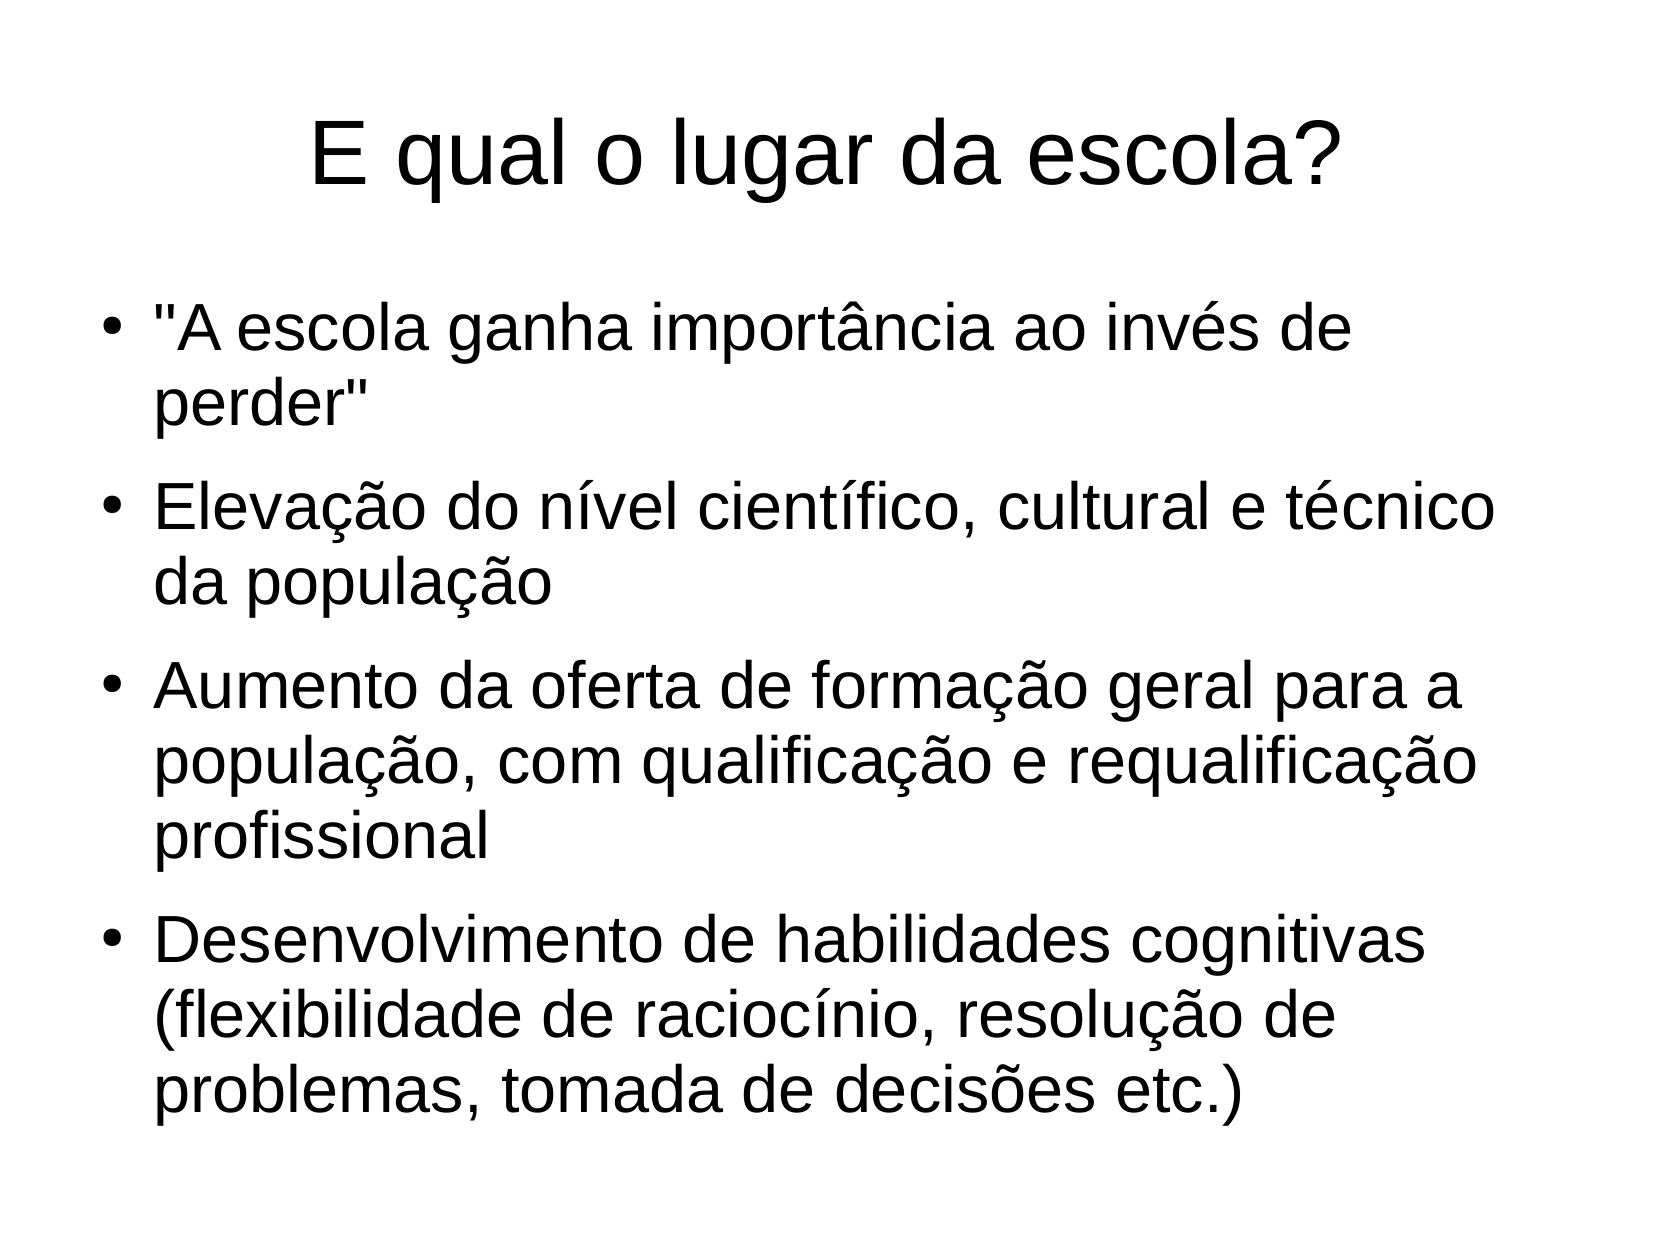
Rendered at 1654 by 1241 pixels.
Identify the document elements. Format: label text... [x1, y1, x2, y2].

title E qual o lugar da escola? [82, 49, 1571, 257]
list "A escola ganha importância ao invés de perder" Elevação do nível científico, cultural e técnico da população Aumento da oferta de formação geral para a população, com qualificação e requalificação profissional Desenvolvimento de habilidades cognitivas (flexibilidade de raciocínio, resolução de problemas, tomada de decisões etc.) [82, 290, 1571, 1241]
